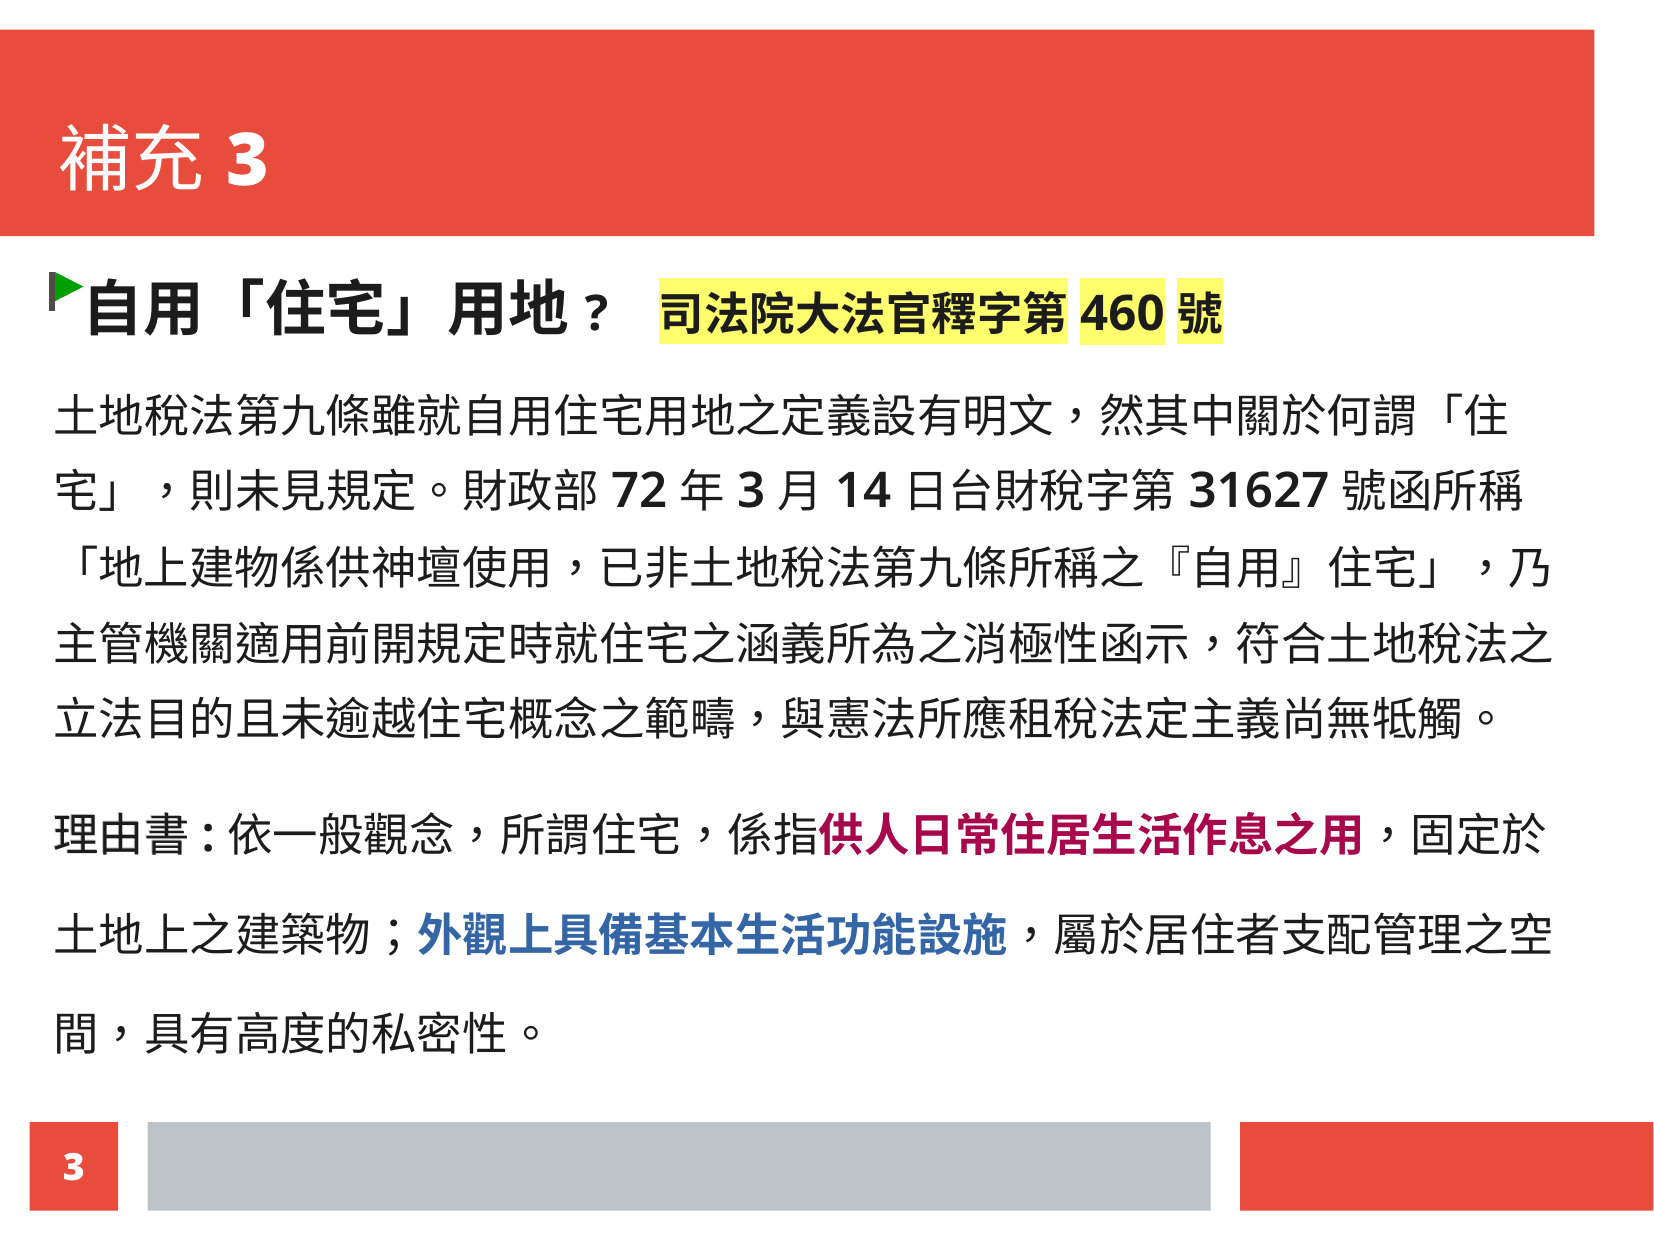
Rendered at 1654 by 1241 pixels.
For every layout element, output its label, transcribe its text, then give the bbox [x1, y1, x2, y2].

title 補充3 [59, 59, 1595, 207]
picture [47, 271, 85, 313]
list 自用「住宅」用地​? 司法院大法官釋字第460號 土地稅法第九條雖就自用住宅用地之定義設有明文，然其中關於何謂「住宅」，則未見規定。財政部72年3月14日台財稅字第31627號函所稱「地上建物係供神壇使用，已非土地稅法第九條所稱之『自用』住宅」，乃主管機關適用前開規定時就住宅之涵義所為之消極性函示，符合土地稅法之立法目的且未逾越住宅概念之範疇，與憲法所應租稅法定主義尚無牴觸。 理由書:依一般觀念，所謂住宅，係指供人日常住居生活作息之用，固定於土地上之建築物；外觀上具備基本生活功能設施，屬於居住者支配管理之空間，具有高度的私密性。 [53, 259, 1560, 1123]
